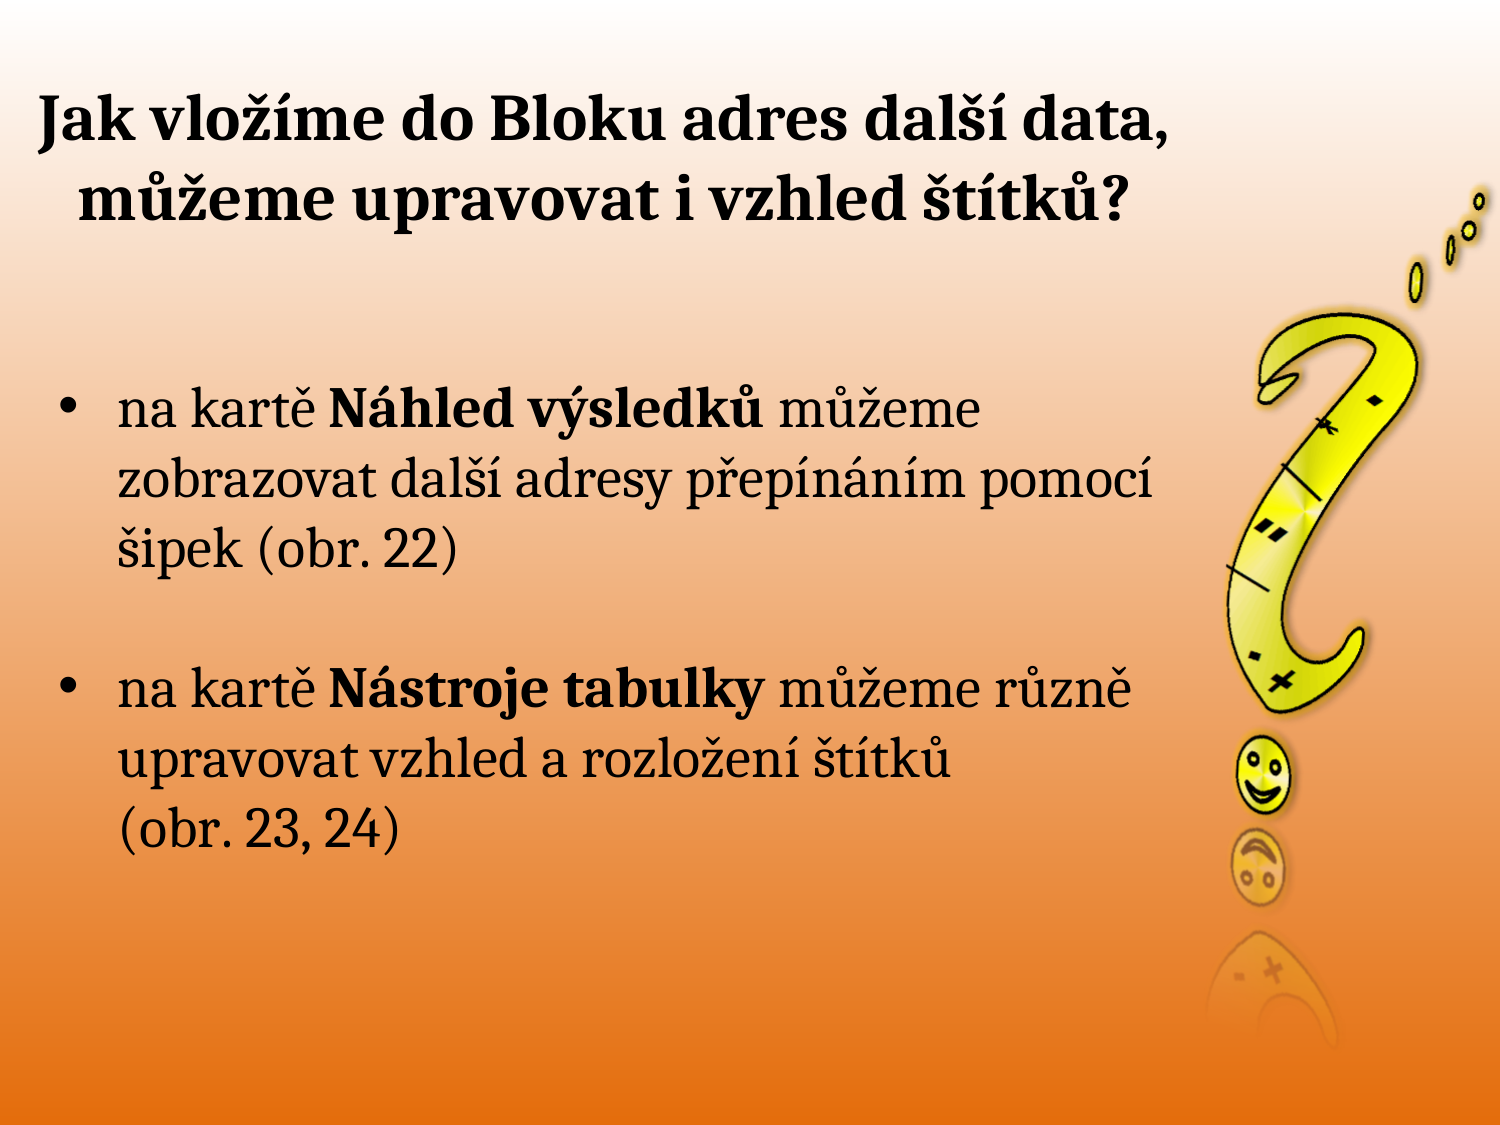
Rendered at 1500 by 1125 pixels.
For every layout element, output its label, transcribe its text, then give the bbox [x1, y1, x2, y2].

text_box na kartě Náhled výsledků můžeme zobrazovat další adresy přepínáním pomocí šipek (obr. 22) na kartě Nástroje tabulky můžeme různě upravovat vzhled a rozložení štítků (obr. 23, 24) [0, 361, 1199, 1077]
text_box Jak vložíme do Bloku adres další data, můžeme upravovat i vzhled štítků? [0, 66, 1211, 242]
picture [1171, 160, 1500, 1125]
